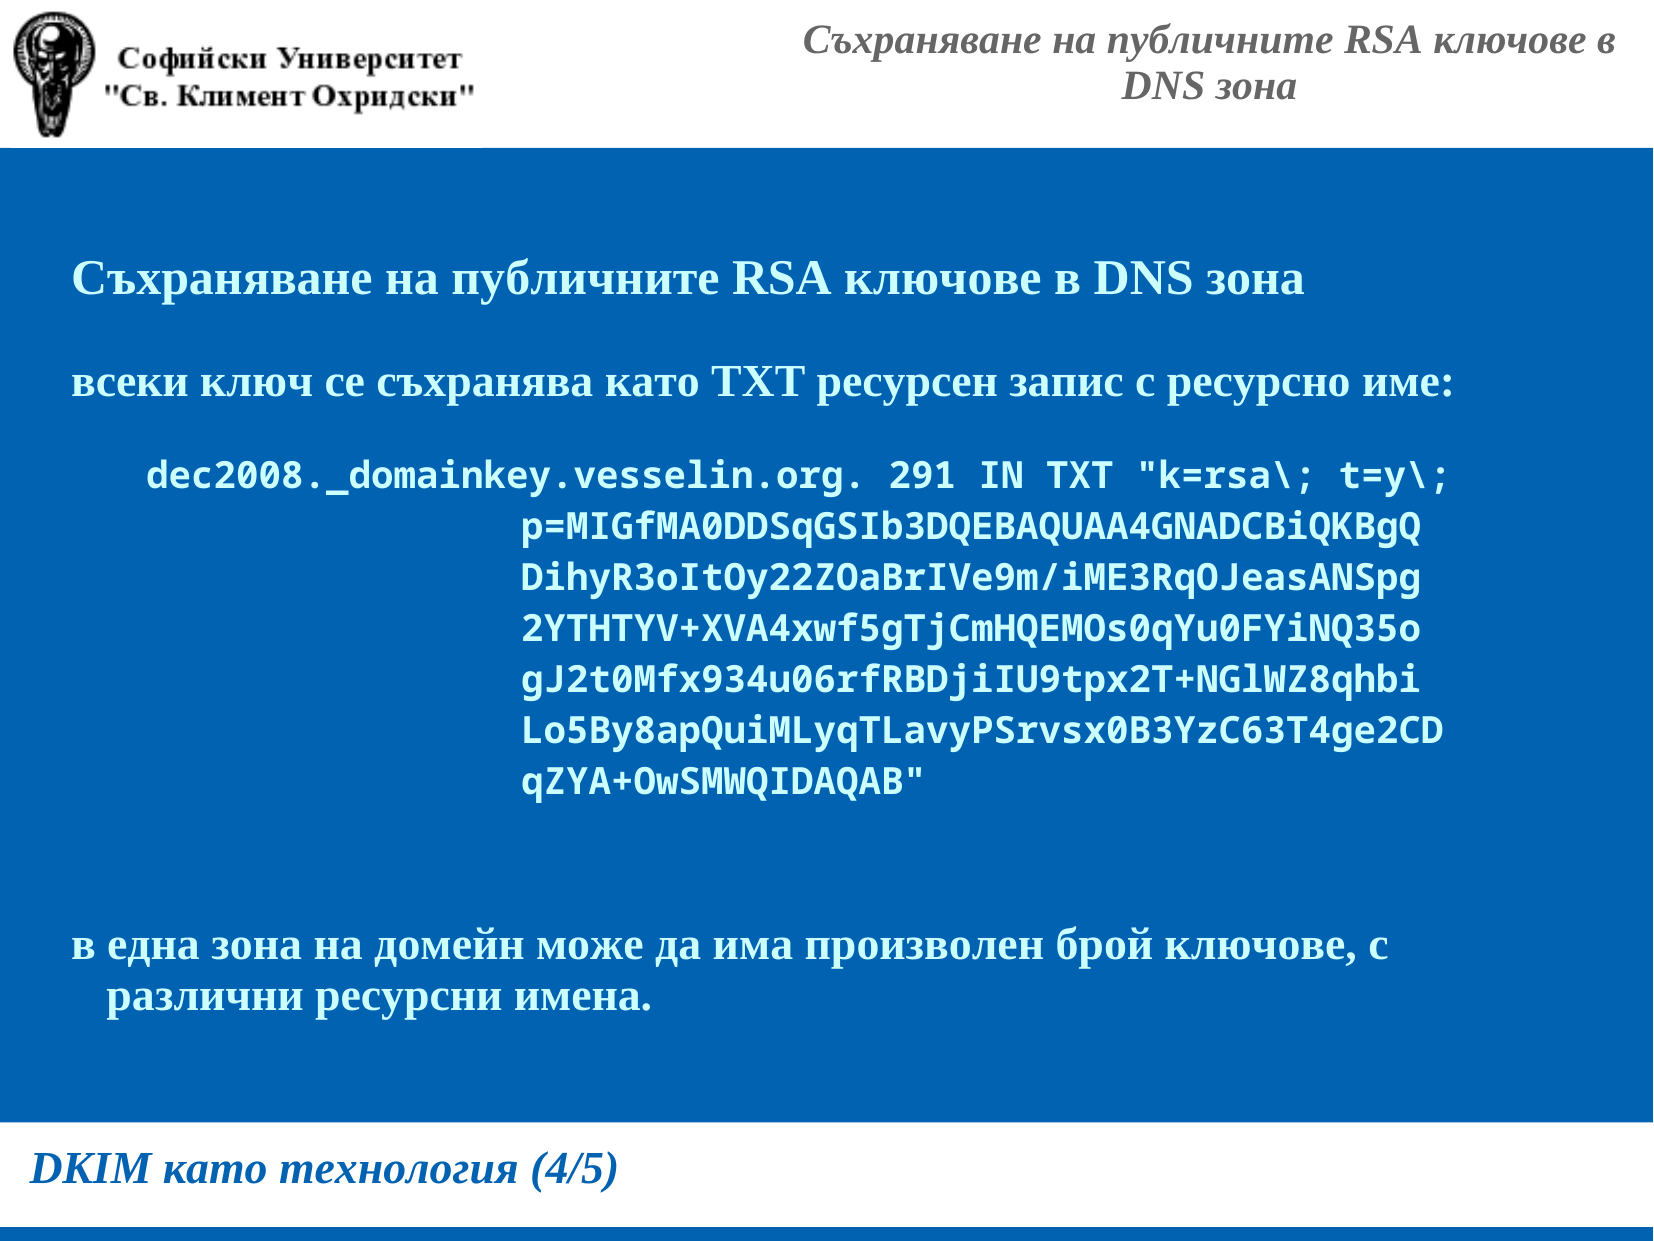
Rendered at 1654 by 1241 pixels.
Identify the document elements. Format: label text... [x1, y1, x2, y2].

text_box Съхраняване на публичните RSA ключове в DNS зона всеки ключ се съхранява като TXT ресурсен запис с ресурсно име: dec2008._domainkey.vesselin.org. 291 IN TXT "k=rsa\; t=y\; p=MIGfMA0DDSqGSIb3DQEBAQUAA4GNADCBiQKBgQ DihyR3oItOy22ZOaBrIVe9m/iME3RqOJeasANSpg 2YTHTYV+XVA4xwf5gTjCmHQEMOs0qYu0FYiNQ35o gJ2t0Mfx934u06rfRBDjiIU9tpx2T+NGlWZ8qhbi Lo5By8apQuiMLyqTLavyPSrvsx0B3YzC63T4ge2CD qZYA+OwSMWQIDAQAB" в една зона на домейн може да има произволен брой ключове, с различни ресурсни имена. [0, 147, 1653, 1123]
picture [10, 0, 482, 148]
title Съхраняване на публичните RSA ключове в DNS зона [767, 0, 1652, 124]
text_box DKIM като технология (4/5) [29, 1143, 634, 1211]
